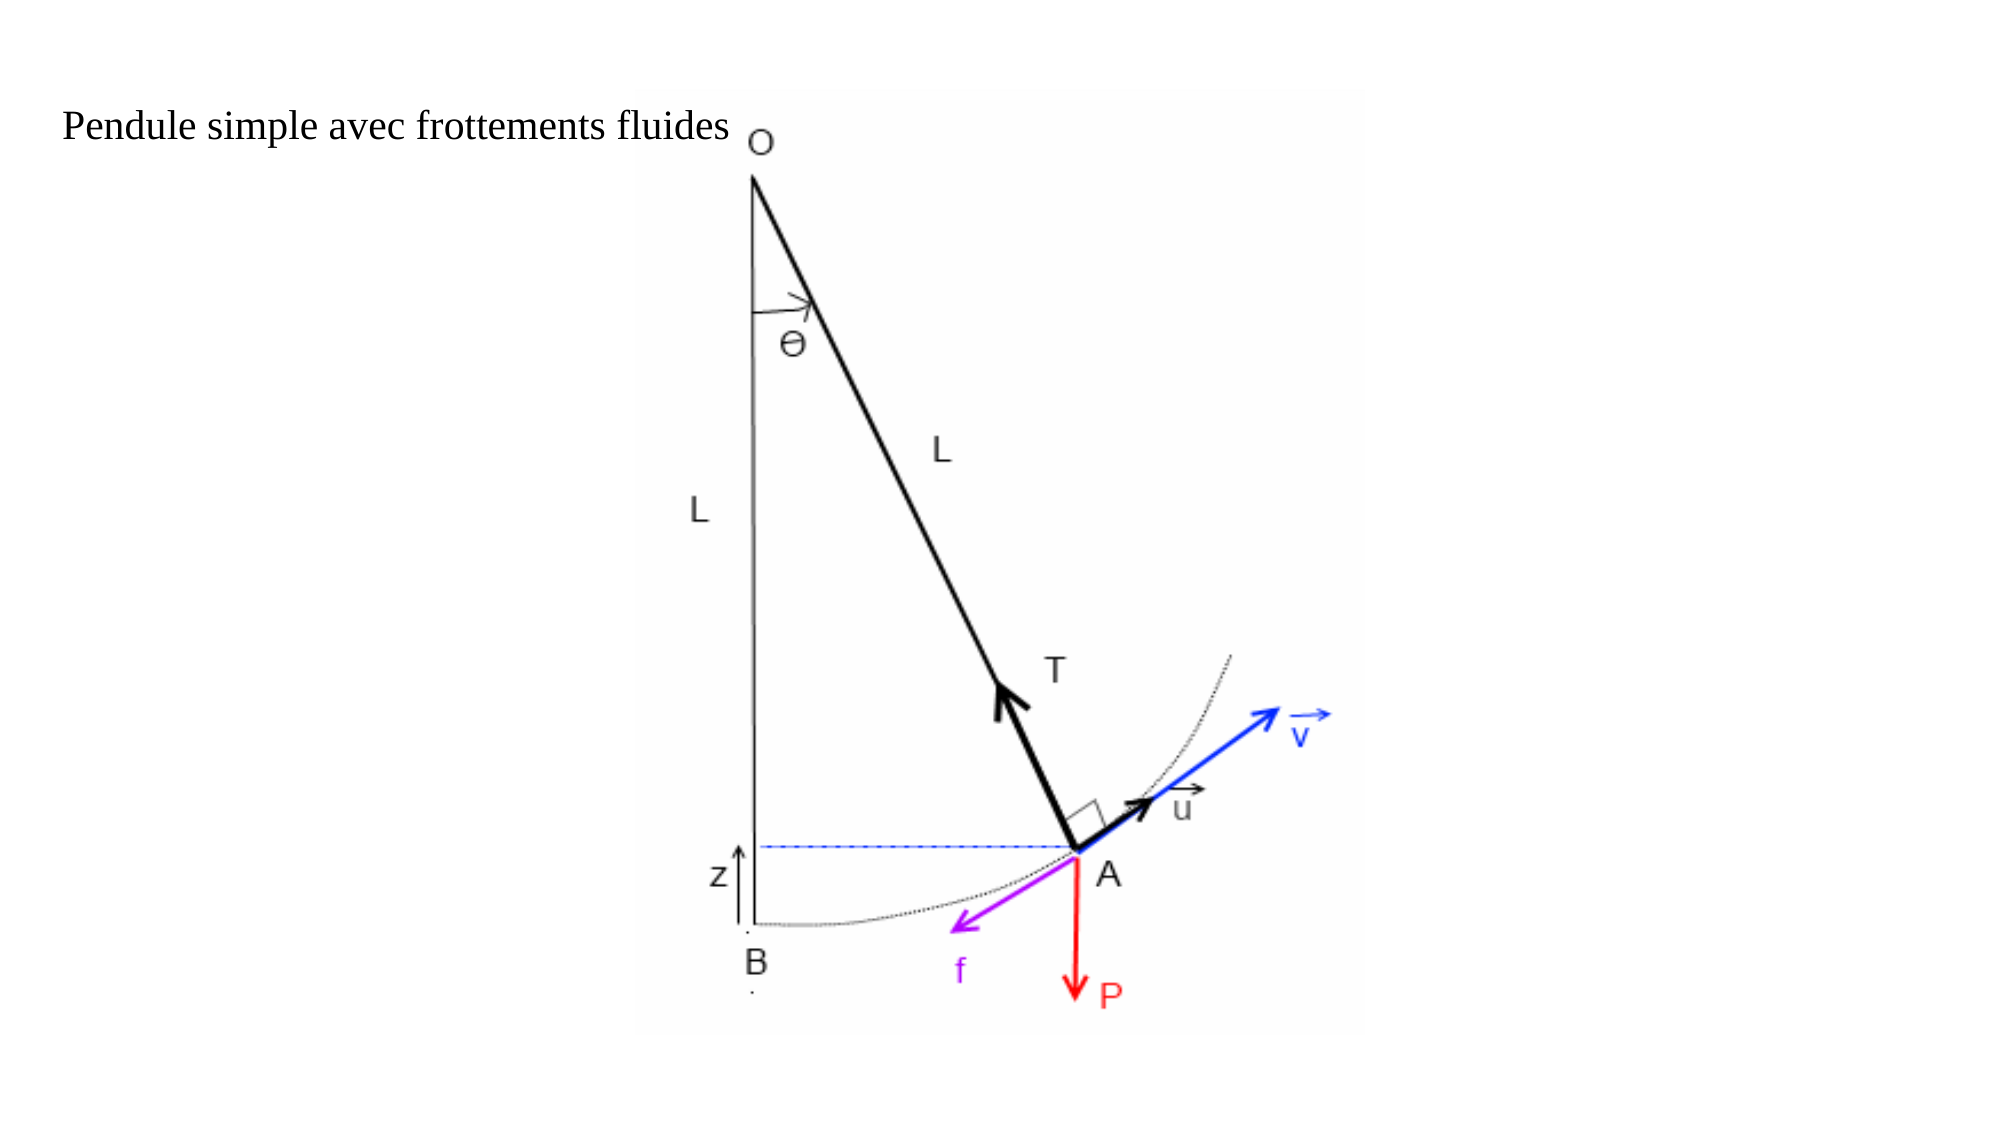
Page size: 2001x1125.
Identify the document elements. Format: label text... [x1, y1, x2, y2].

picture [635, 89, 1365, 1035]
text_box Pendule simple avec frottements fluides [47, 94, 768, 535]
